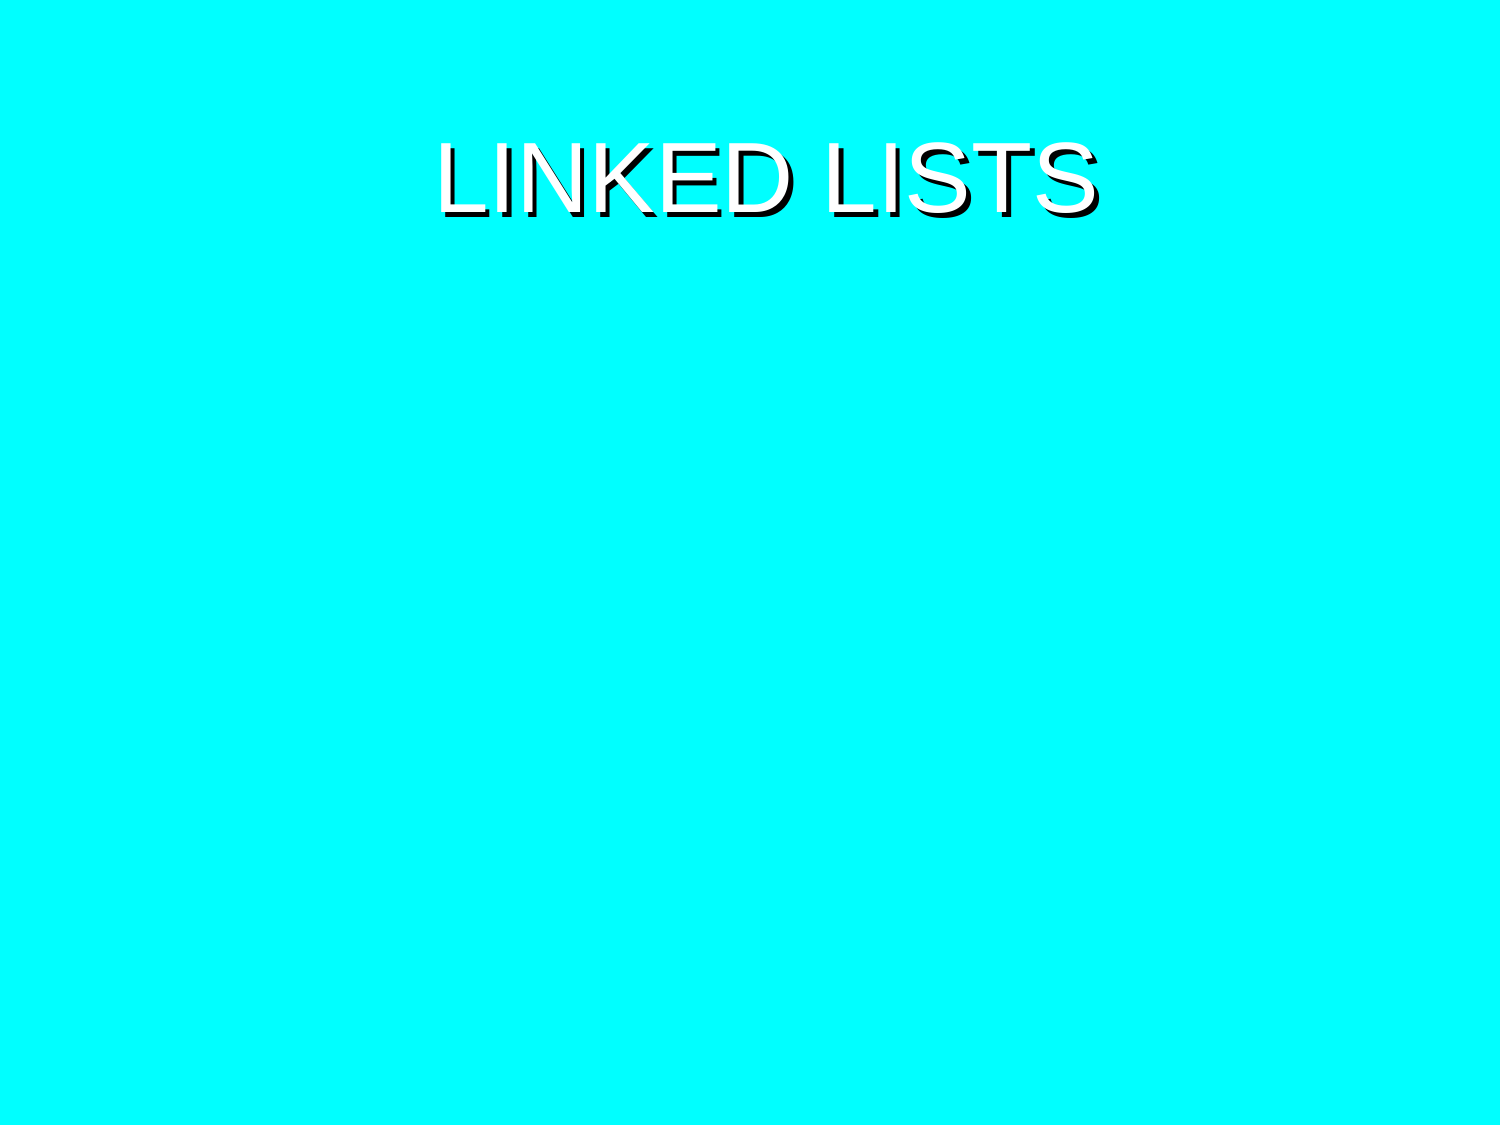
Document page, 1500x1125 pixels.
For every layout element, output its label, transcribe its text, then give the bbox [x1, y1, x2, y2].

title LINKED LISTS [187, 56, 1346, 300]
